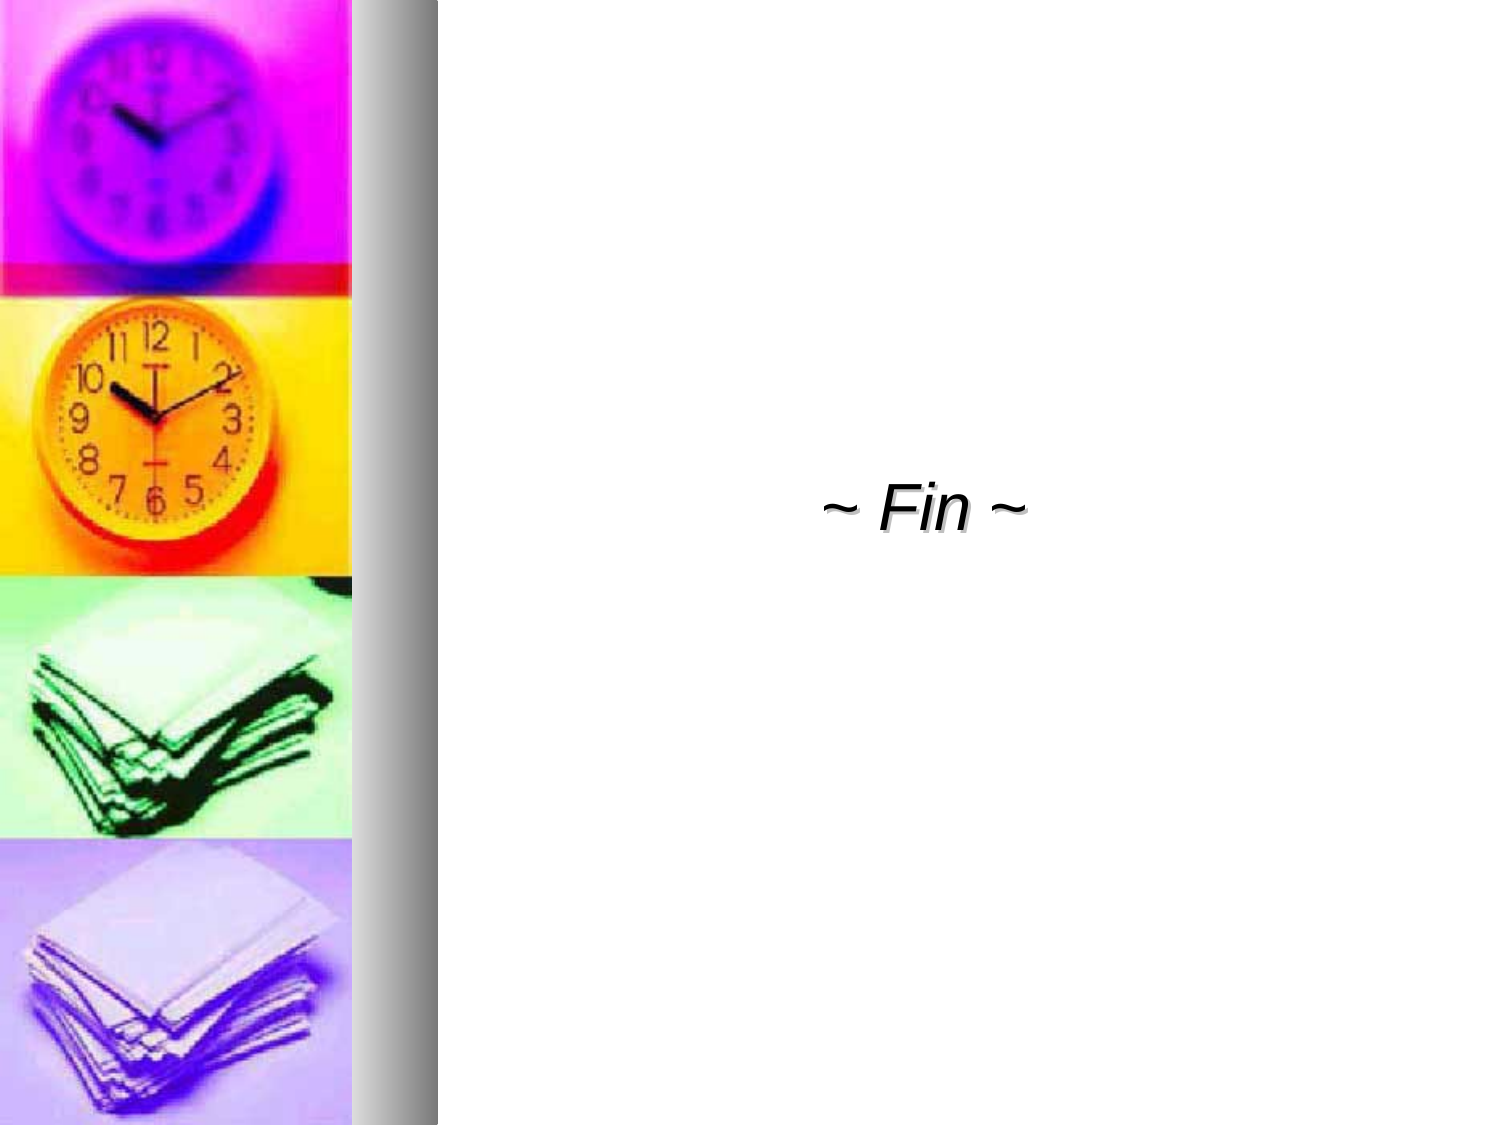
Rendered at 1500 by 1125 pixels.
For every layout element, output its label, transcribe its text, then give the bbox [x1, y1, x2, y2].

list ~ Fin ~ [399, 262, 1450, 1000]
picture [0, 0, 352, 1125]
